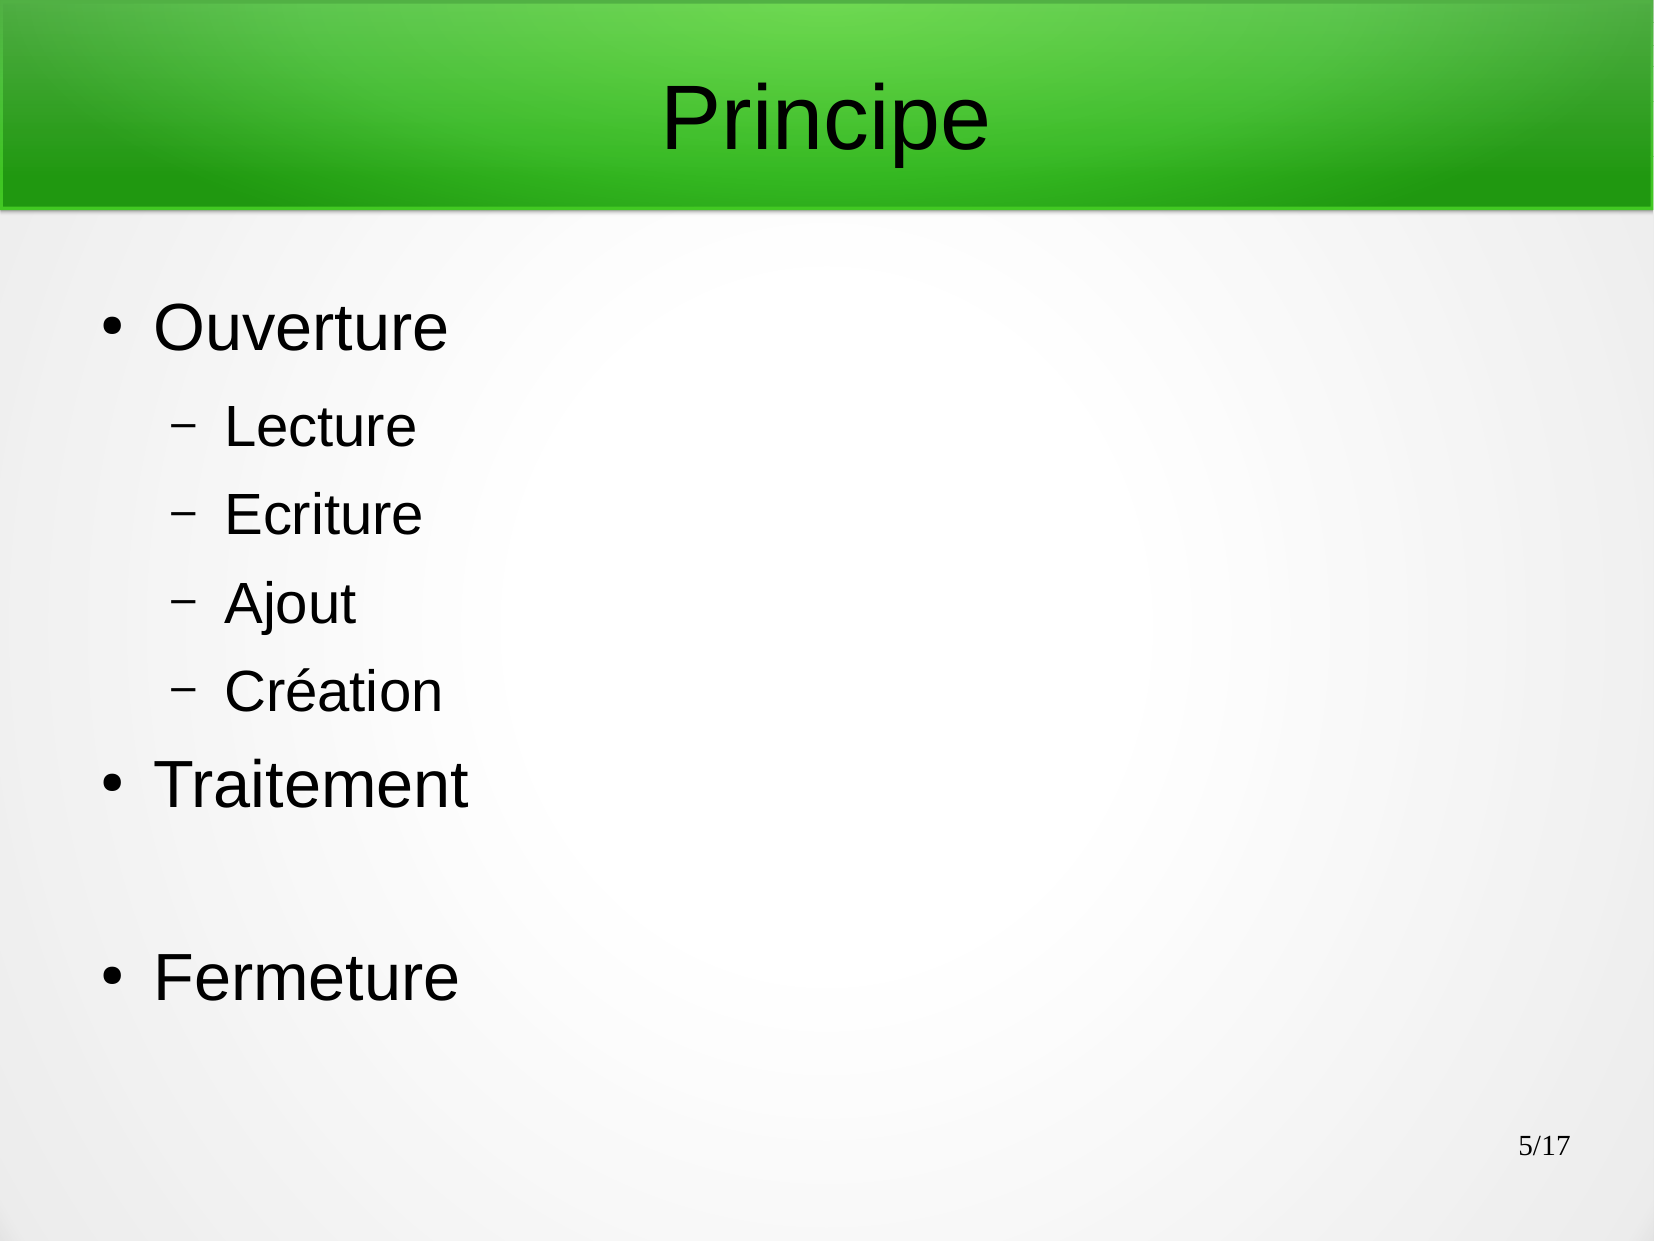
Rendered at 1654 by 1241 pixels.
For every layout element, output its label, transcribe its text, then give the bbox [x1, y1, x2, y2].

list Ouverture Lecture Ecriture Ajout Création Traitement Fermeture [82, 290, 1571, 1146]
title Principe [82, 47, 1571, 189]
